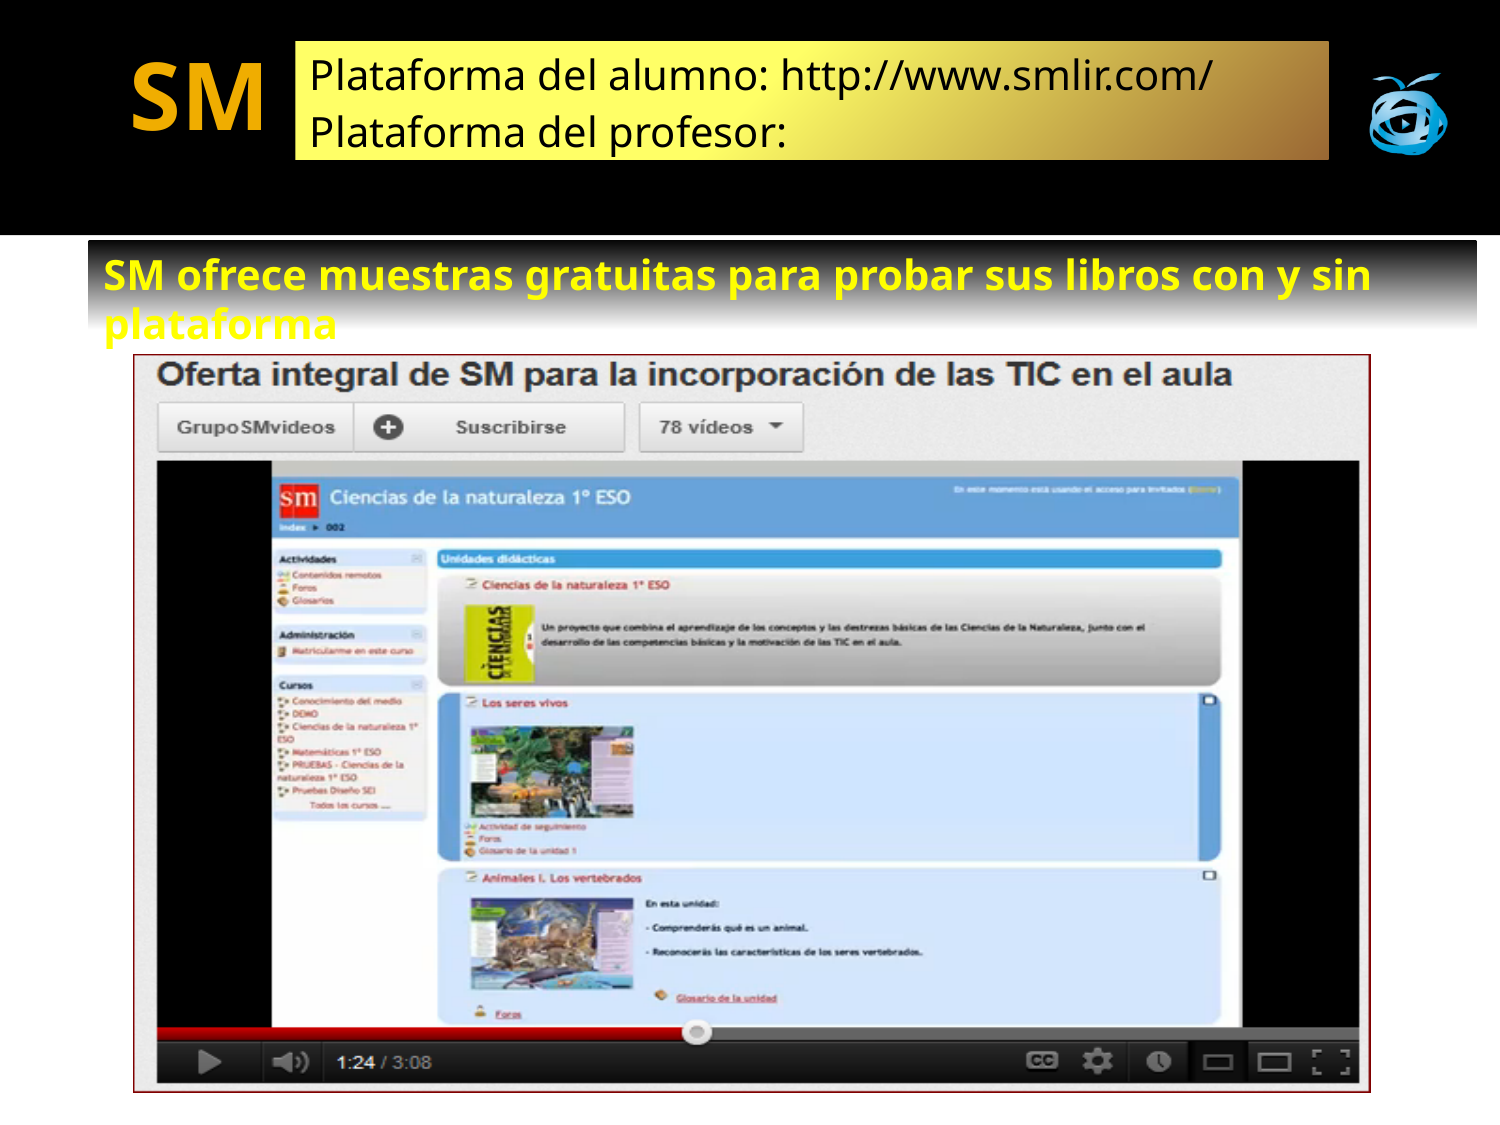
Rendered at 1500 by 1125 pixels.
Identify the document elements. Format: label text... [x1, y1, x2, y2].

list SM ofrece muestras gratuitas para probar sus libros con y sin plataforma [88, 240, 1477, 330]
picture [1352, 54, 1459, 173]
list Plataforma del alumno: http://www.smlir.com/ Plataforma del profesor: http://www.smconectados.com/ [295, 41, 1329, 160]
picture [133, 354, 1371, 1093]
title SM [75, 29, 325, 178]
